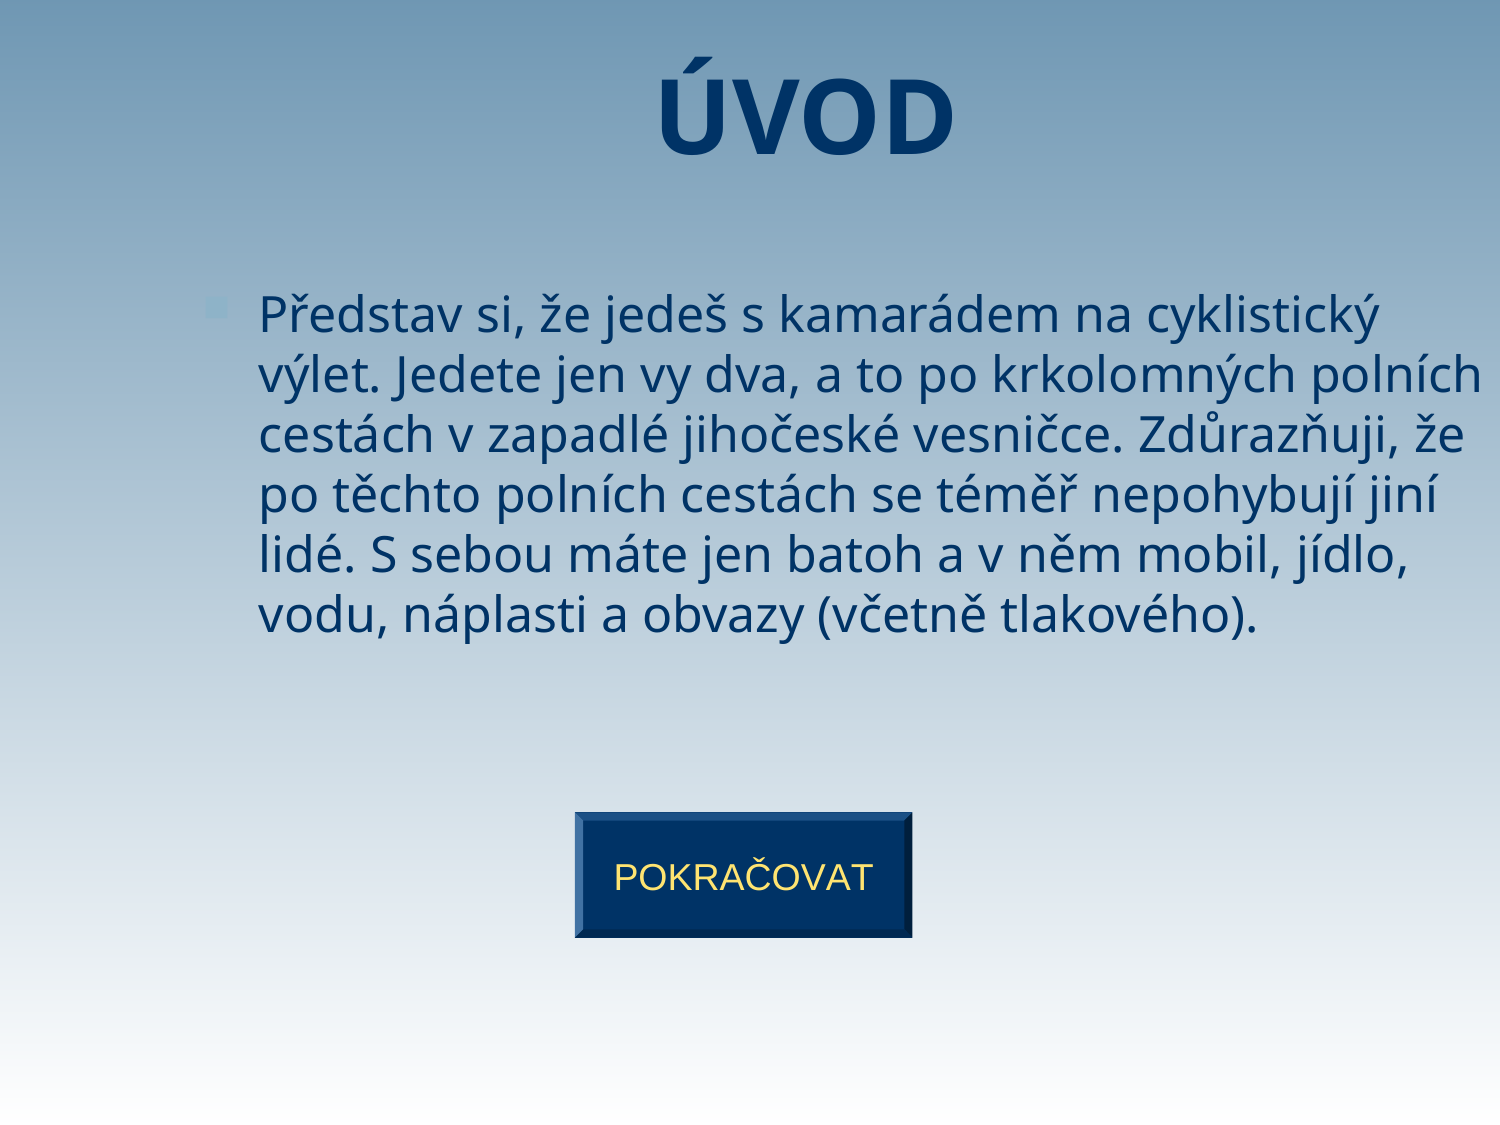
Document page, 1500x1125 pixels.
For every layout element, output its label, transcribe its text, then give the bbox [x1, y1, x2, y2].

text_box POKRAČOVAT [584, 821, 904, 929]
text_box Nedělat nic. [576, 812, 911, 821]
list Představ si, že jedeš s kamarádem na cyklistický výlet. Jedete jen vy dva, a to po krkolomných polních cestách v zapadlé jihočeské vesničce. Zdůrazňuji, že po těchto polních cestách se téměř nepohybují jiní lidé. S sebou máte jen batoh a v něm mobil, jídlo, vodu, náplasti a obvazy (včetně tlakového). [187, 274, 1500, 1051]
title ÚVOD [199, 24, 1413, 201]
